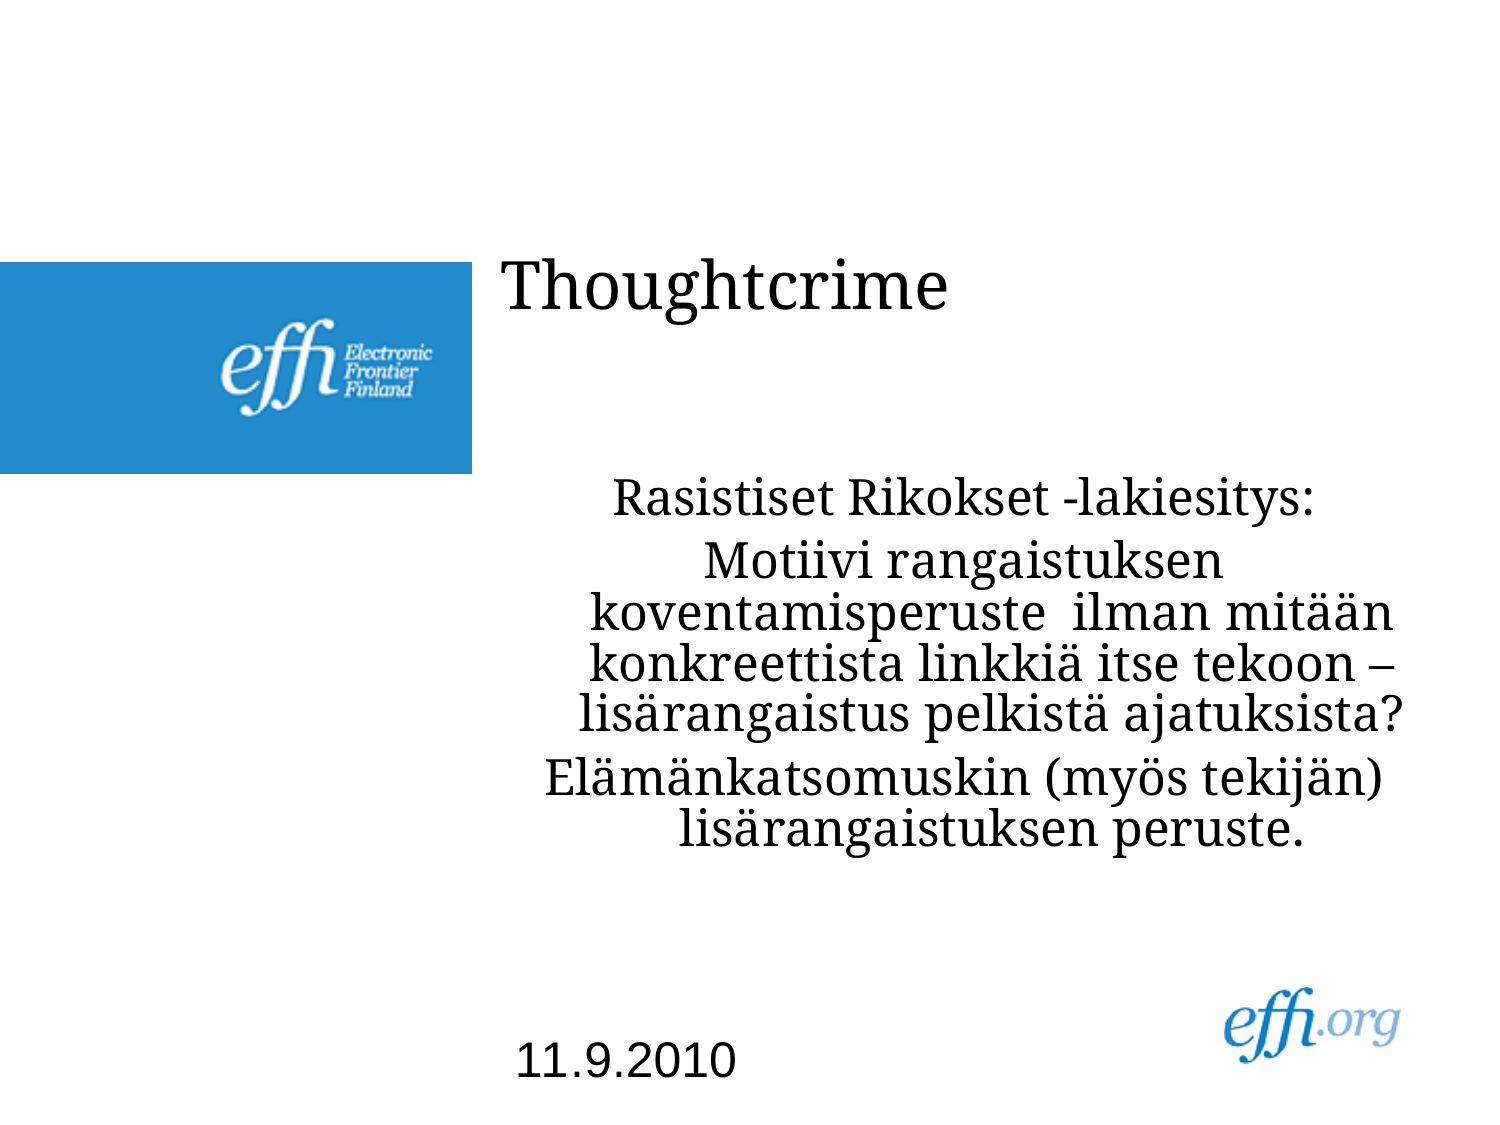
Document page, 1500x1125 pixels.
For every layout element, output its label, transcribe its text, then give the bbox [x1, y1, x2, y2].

picture [1224, 1004, 1401, 1064]
title Thoughtcrime [500, 199, 1425, 375]
picture [0, 262, 472, 474]
subtitle Rasistiset Rikokset -lakiesitys: Motiivi rangaistuksen koventamisperuste ilman mitään konkreettista linkkiä itse tekoon – lisärangaistus pelkistä ajatuksista? Elämänkatsomuskin (myös tekijän) lisärangaistuksen peruste. [501, 390, 1427, 1004]
